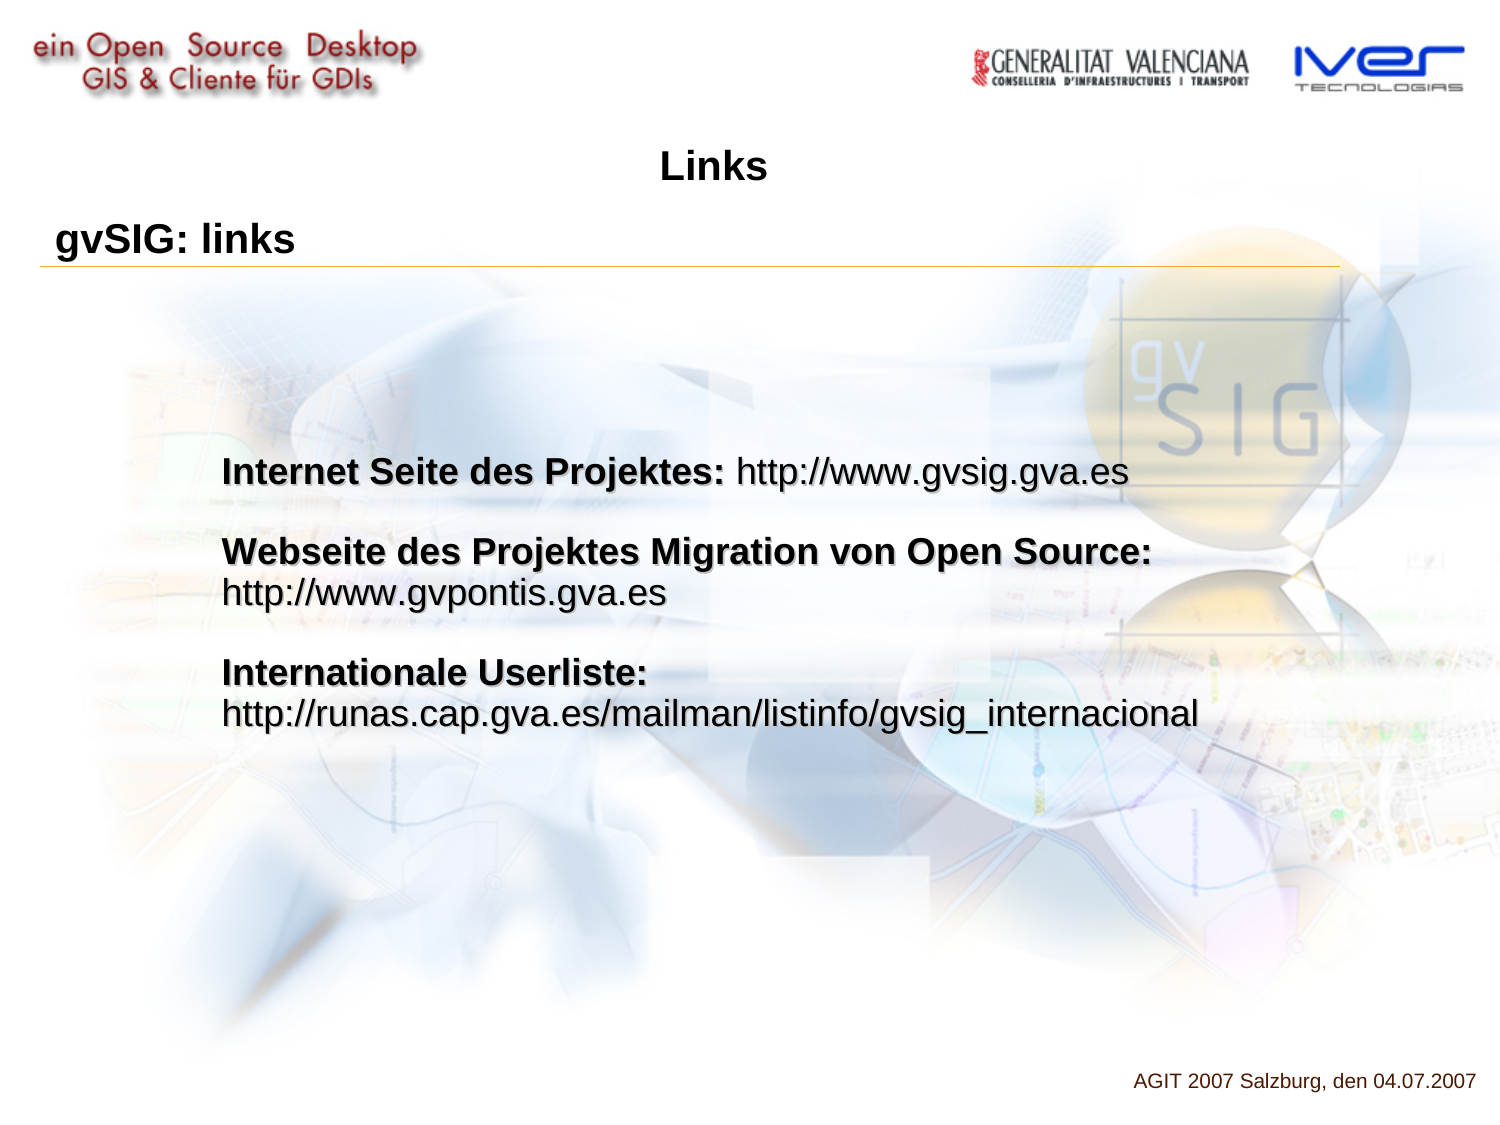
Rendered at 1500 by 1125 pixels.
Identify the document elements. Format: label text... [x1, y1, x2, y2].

picture [0, 5, 1500, 1125]
text_box Links [0, 137, 1429, 203]
text_box AGIT 2007 Salzburg, den 04.07.2007 [1133, 1070, 1478, 1094]
text_box Internet Seite des Projektes: http://www.gvsig.gva.es Webseite des Projektes Migration von Open Source: http://www.gvpontis.gva.es Internationale Userliste: http://runas.cap.gva.es/mailman/listinfo/gvsig_internacional [206, 393, 1319, 921]
text_box gvSIG: links [40, 210, 978, 274]
